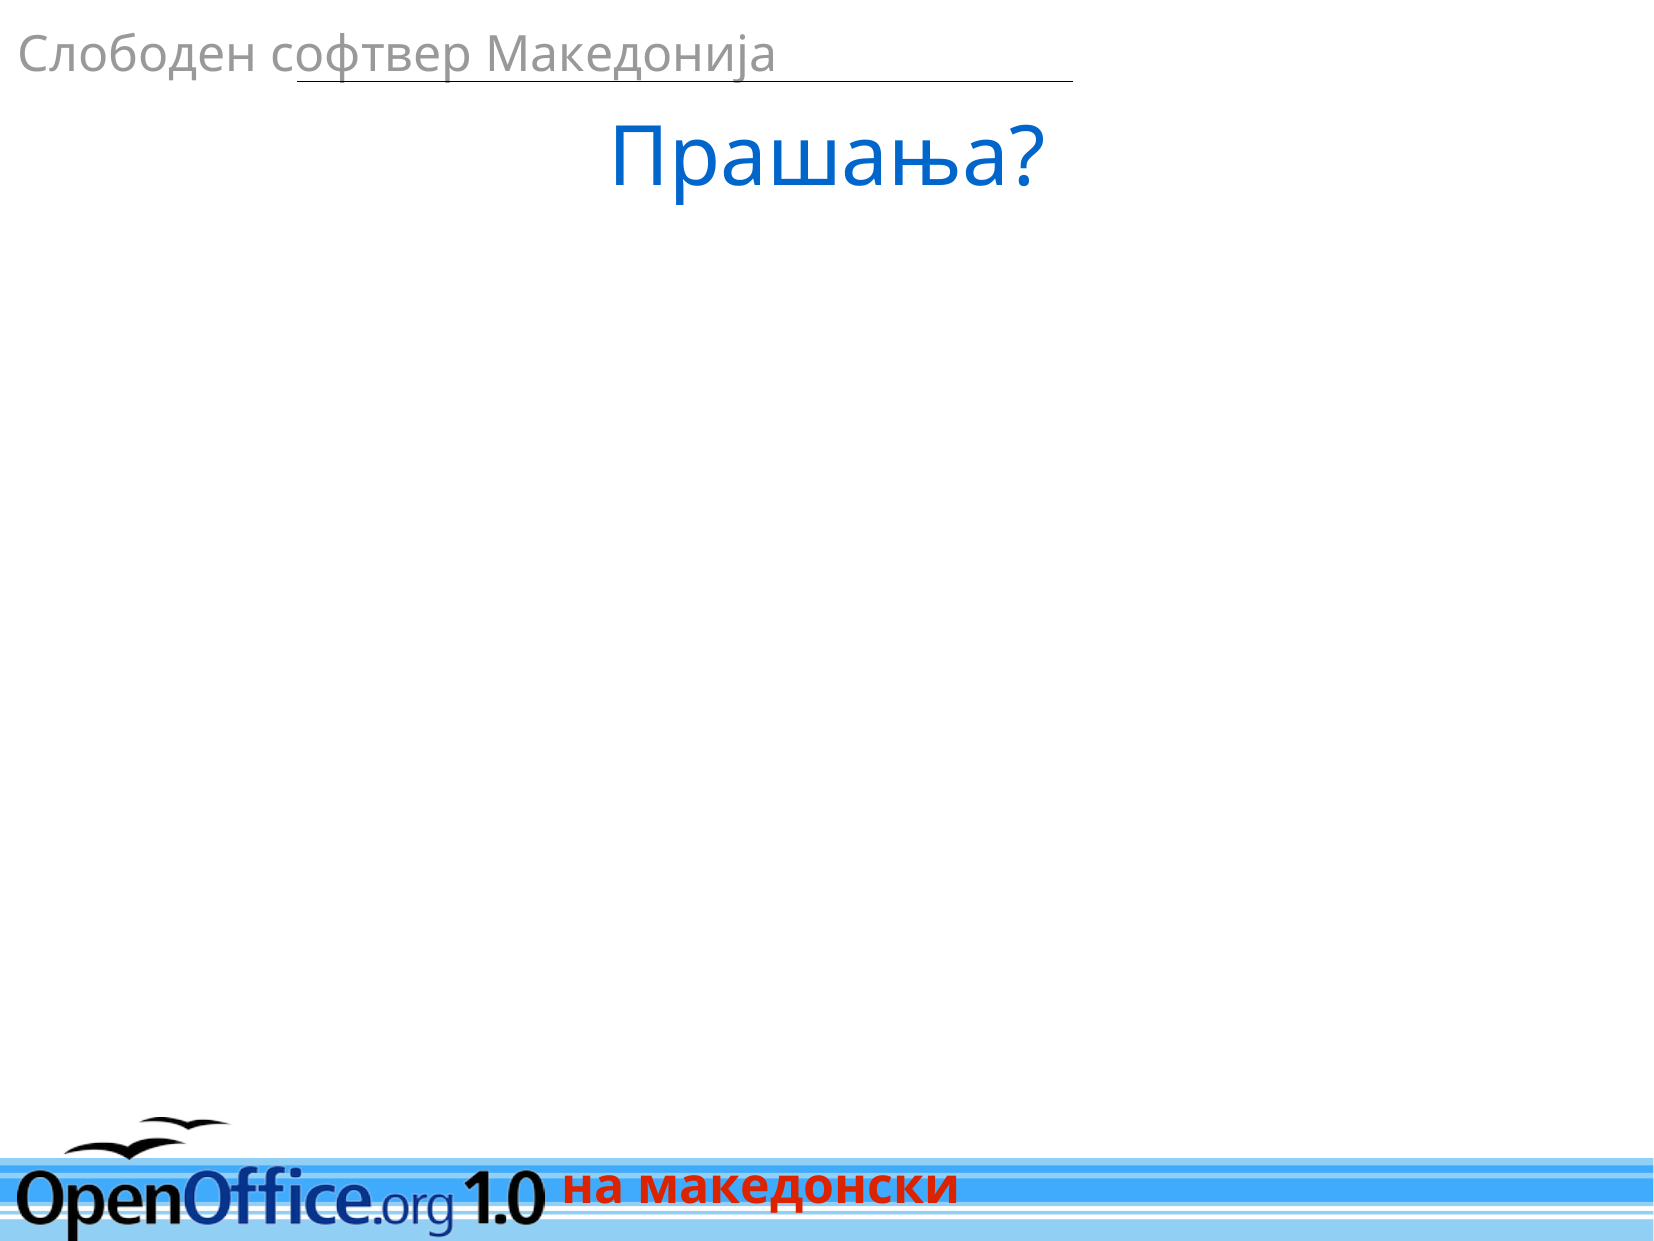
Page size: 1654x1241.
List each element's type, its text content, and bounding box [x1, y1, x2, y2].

picture [0, 1117, 1654, 1241]
title Прашања? [120, 49, 1533, 257]
